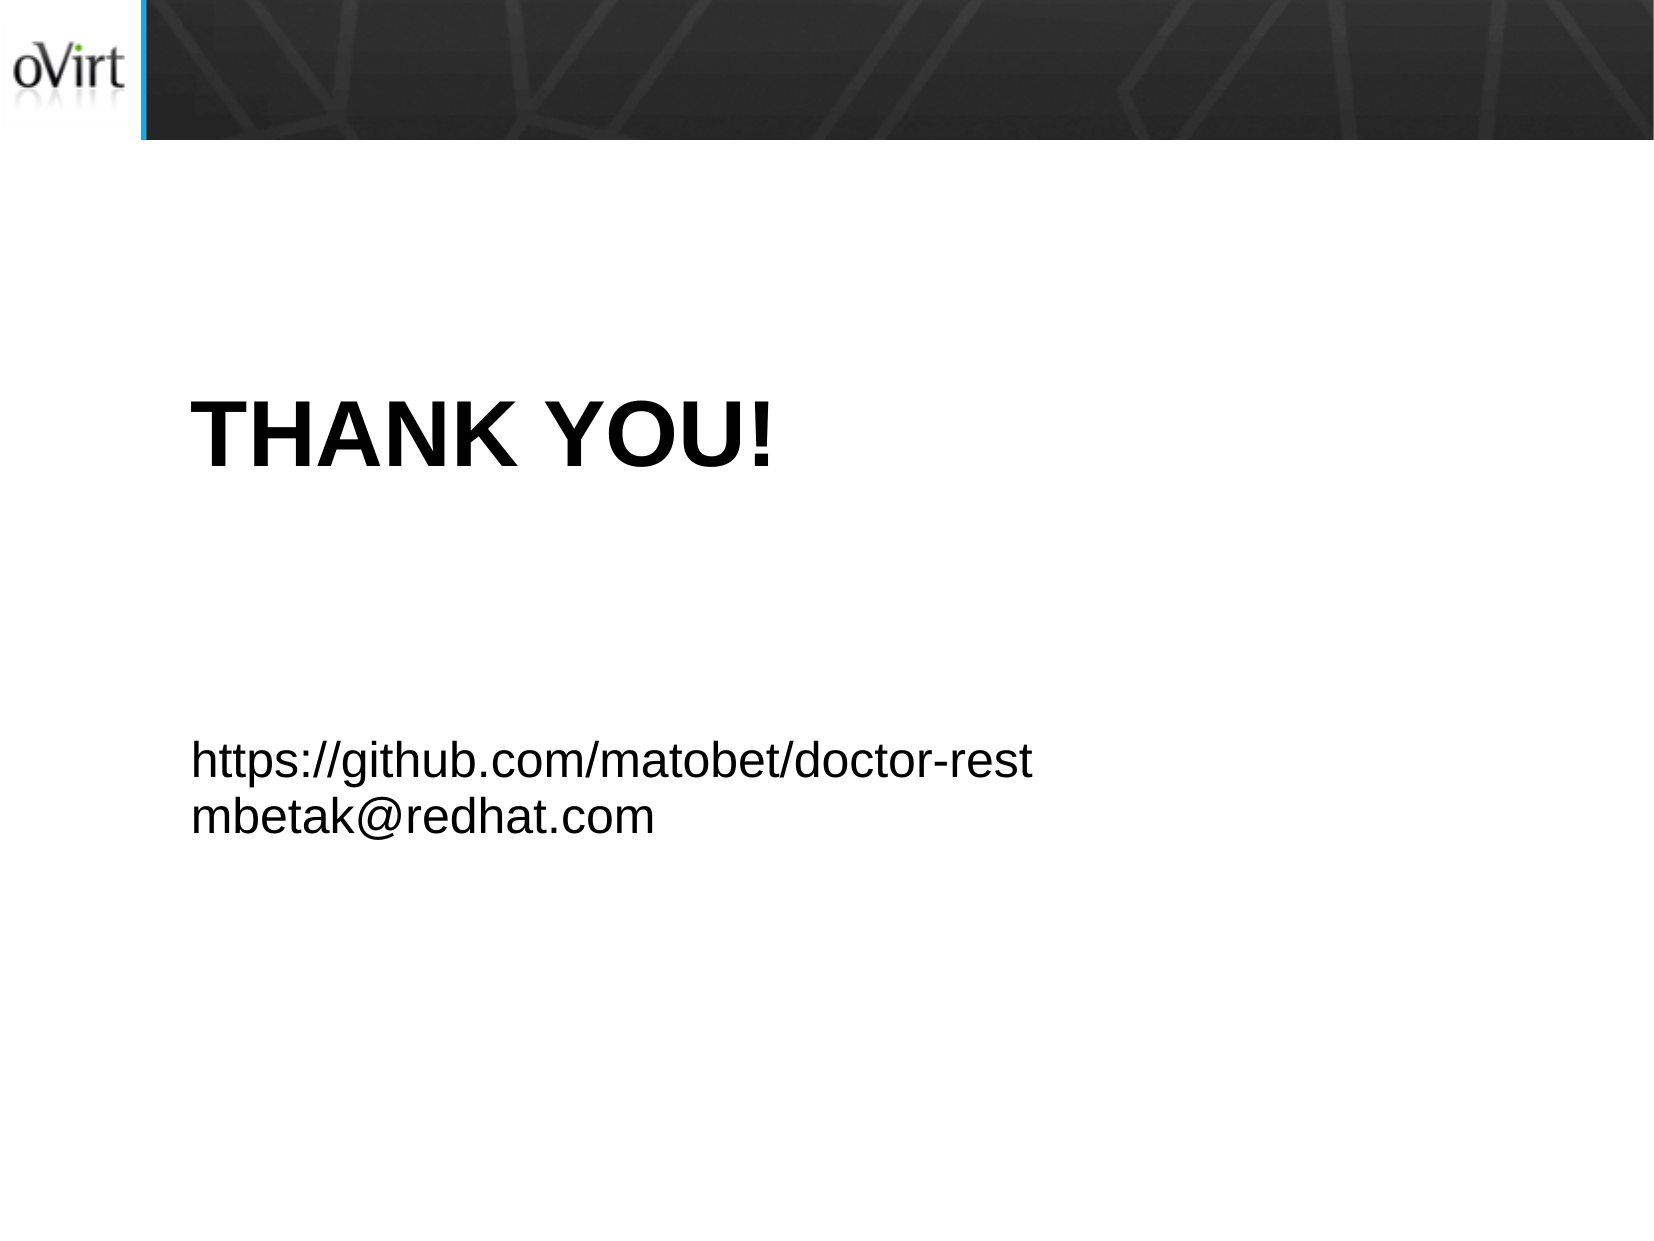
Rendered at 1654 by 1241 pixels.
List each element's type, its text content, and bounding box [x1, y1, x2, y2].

text_box https://github.com/matobet/doctor-rest mbetak@redhat.com [176, 669, 1549, 908]
text_box THANK YOU! [175, 374, 1549, 510]
picture [0, 0, 1654, 140]
